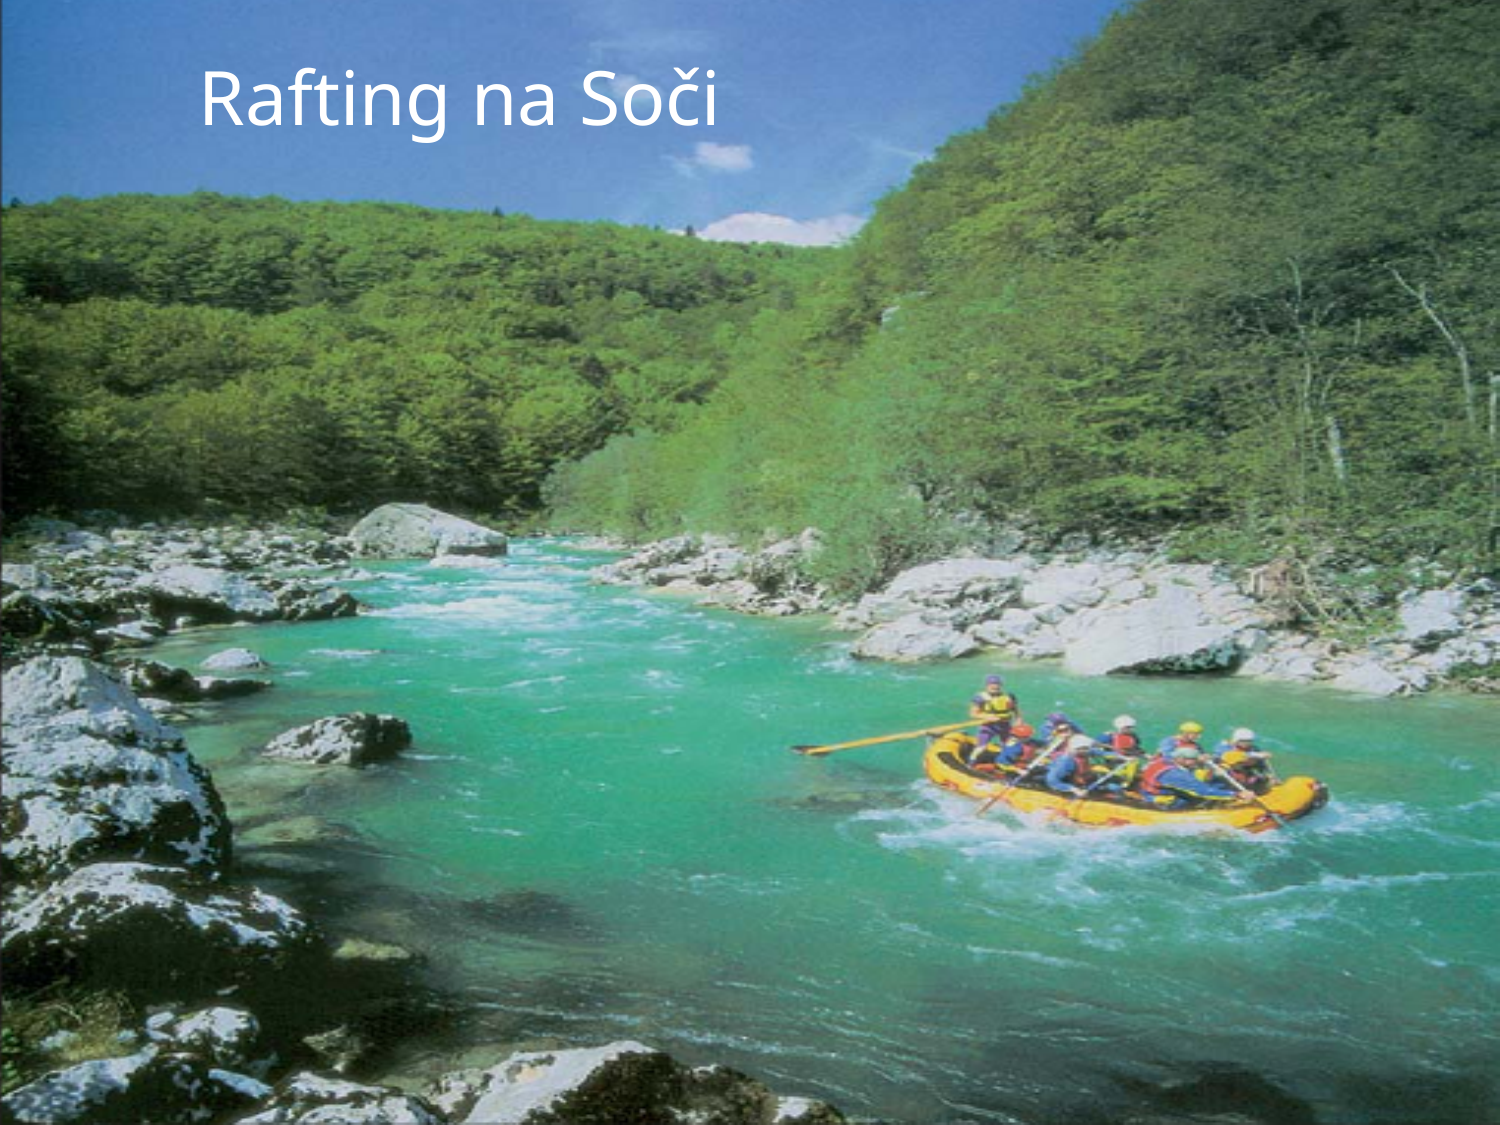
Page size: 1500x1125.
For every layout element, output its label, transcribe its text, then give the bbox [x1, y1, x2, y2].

text_box Rafting na Soči [147, 42, 773, 149]
picture [0, 0, 1500, 1125]
